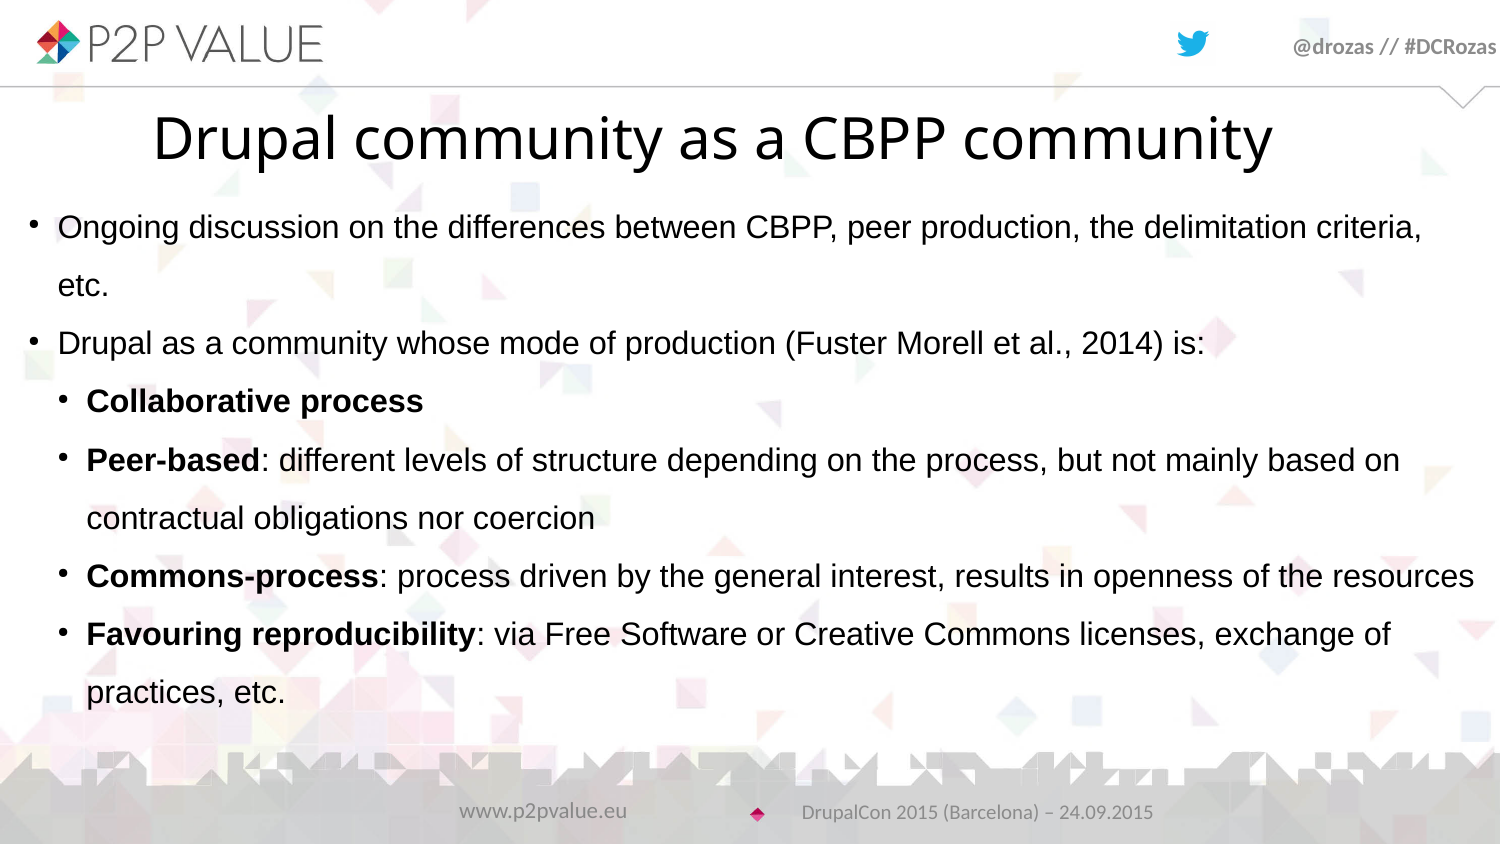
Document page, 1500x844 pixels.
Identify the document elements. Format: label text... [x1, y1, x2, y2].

title Drupal community as a CBPP community [60, 92, 1366, 180]
text_box www.p2pvalue.eu [453, 789, 672, 829]
picture [0, 0, 1500, 844]
subtitle Ongoing discussion on the differences between CBPP, peer production, the delimitation criteria, etc. Drupal as a community whose mode of production (Fuster Morell et al., 2014) is: Collaborative process Peer-based: different levels of structure depending on the process, but not mainly based on contractual obligations nor coercion Commons-process: process driven by the general interest, results in openness of the resources Favouring reproducibility: via Free Software or Creative Commons licenses, exchange of practices, etc. [15, 180, 1496, 781]
text_box DrupalCon 2015 (Barcelona) – 24.09.2015 [788, 788, 1481, 834]
text_box @drozas // #DCRozas [1170, 15, 1500, 76]
